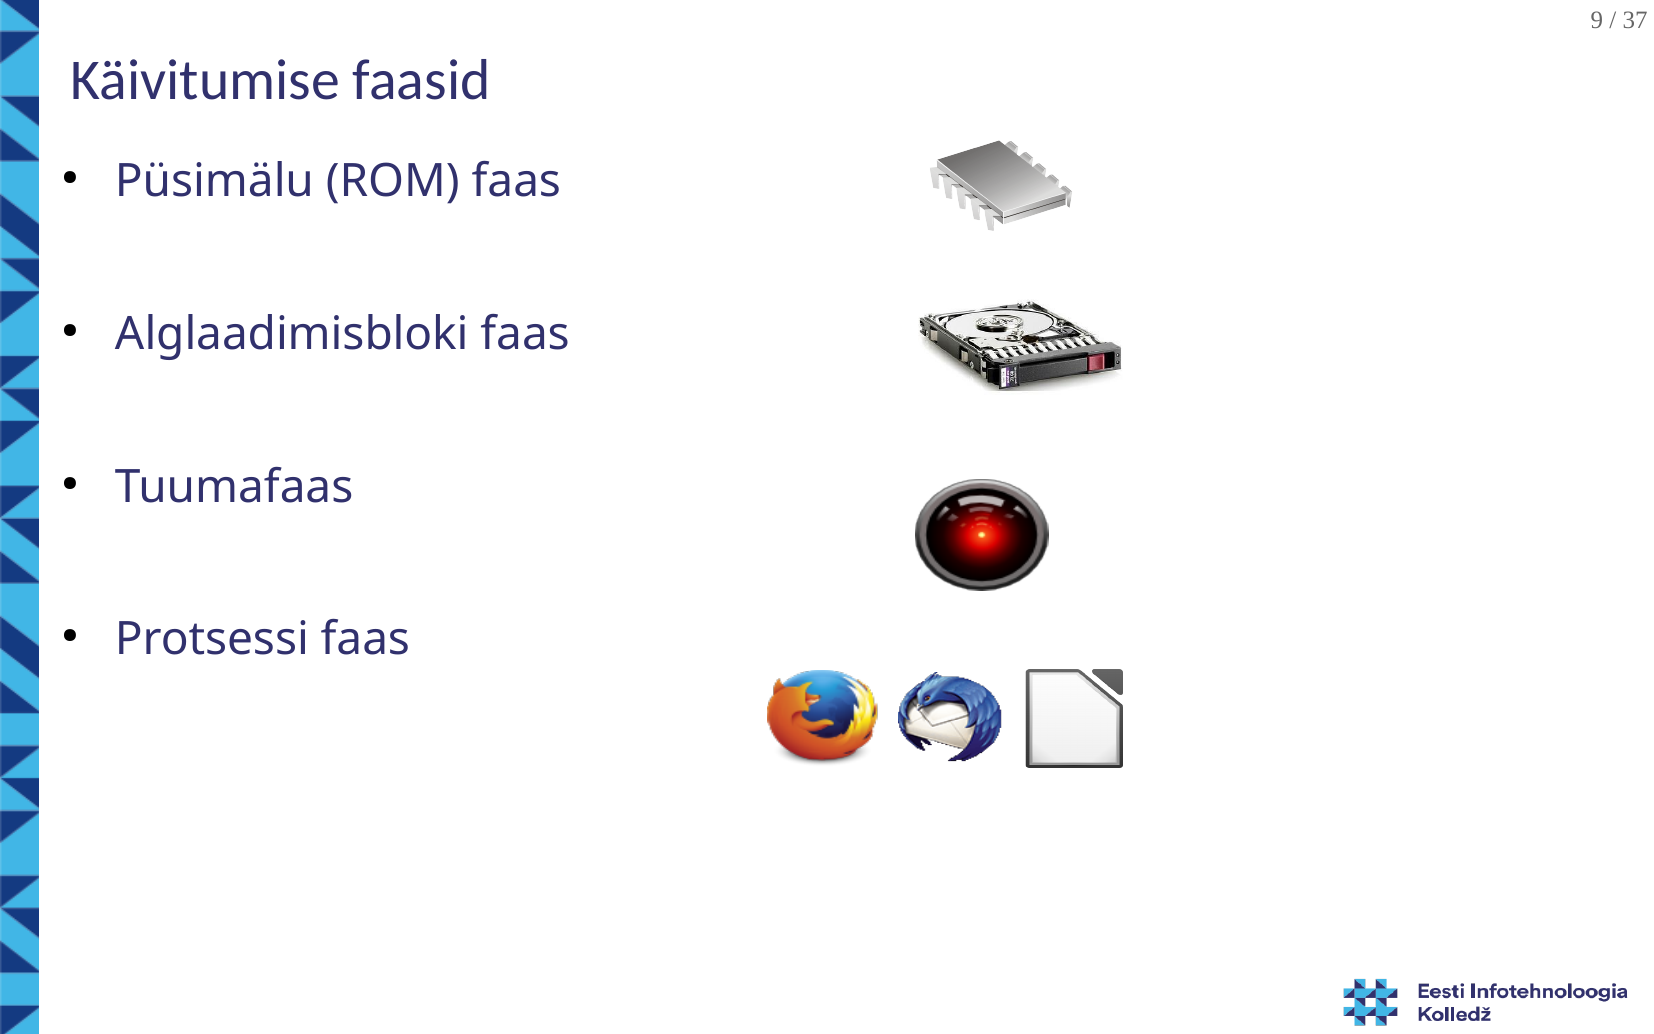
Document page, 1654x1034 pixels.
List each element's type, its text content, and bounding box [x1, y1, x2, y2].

picture [767, 670, 881, 768]
picture [1025, 669, 1123, 768]
picture [915, 479, 1049, 591]
picture [898, 672, 1004, 768]
picture [915, 98, 1084, 271]
list Püsimälu (ROM) faas Alglaadimisbloki faas Tuumafaas Protsessi faas [44, 147, 1611, 1012]
picture [918, 295, 1123, 395]
title Käivitumise faasid [70, 41, 1630, 130]
